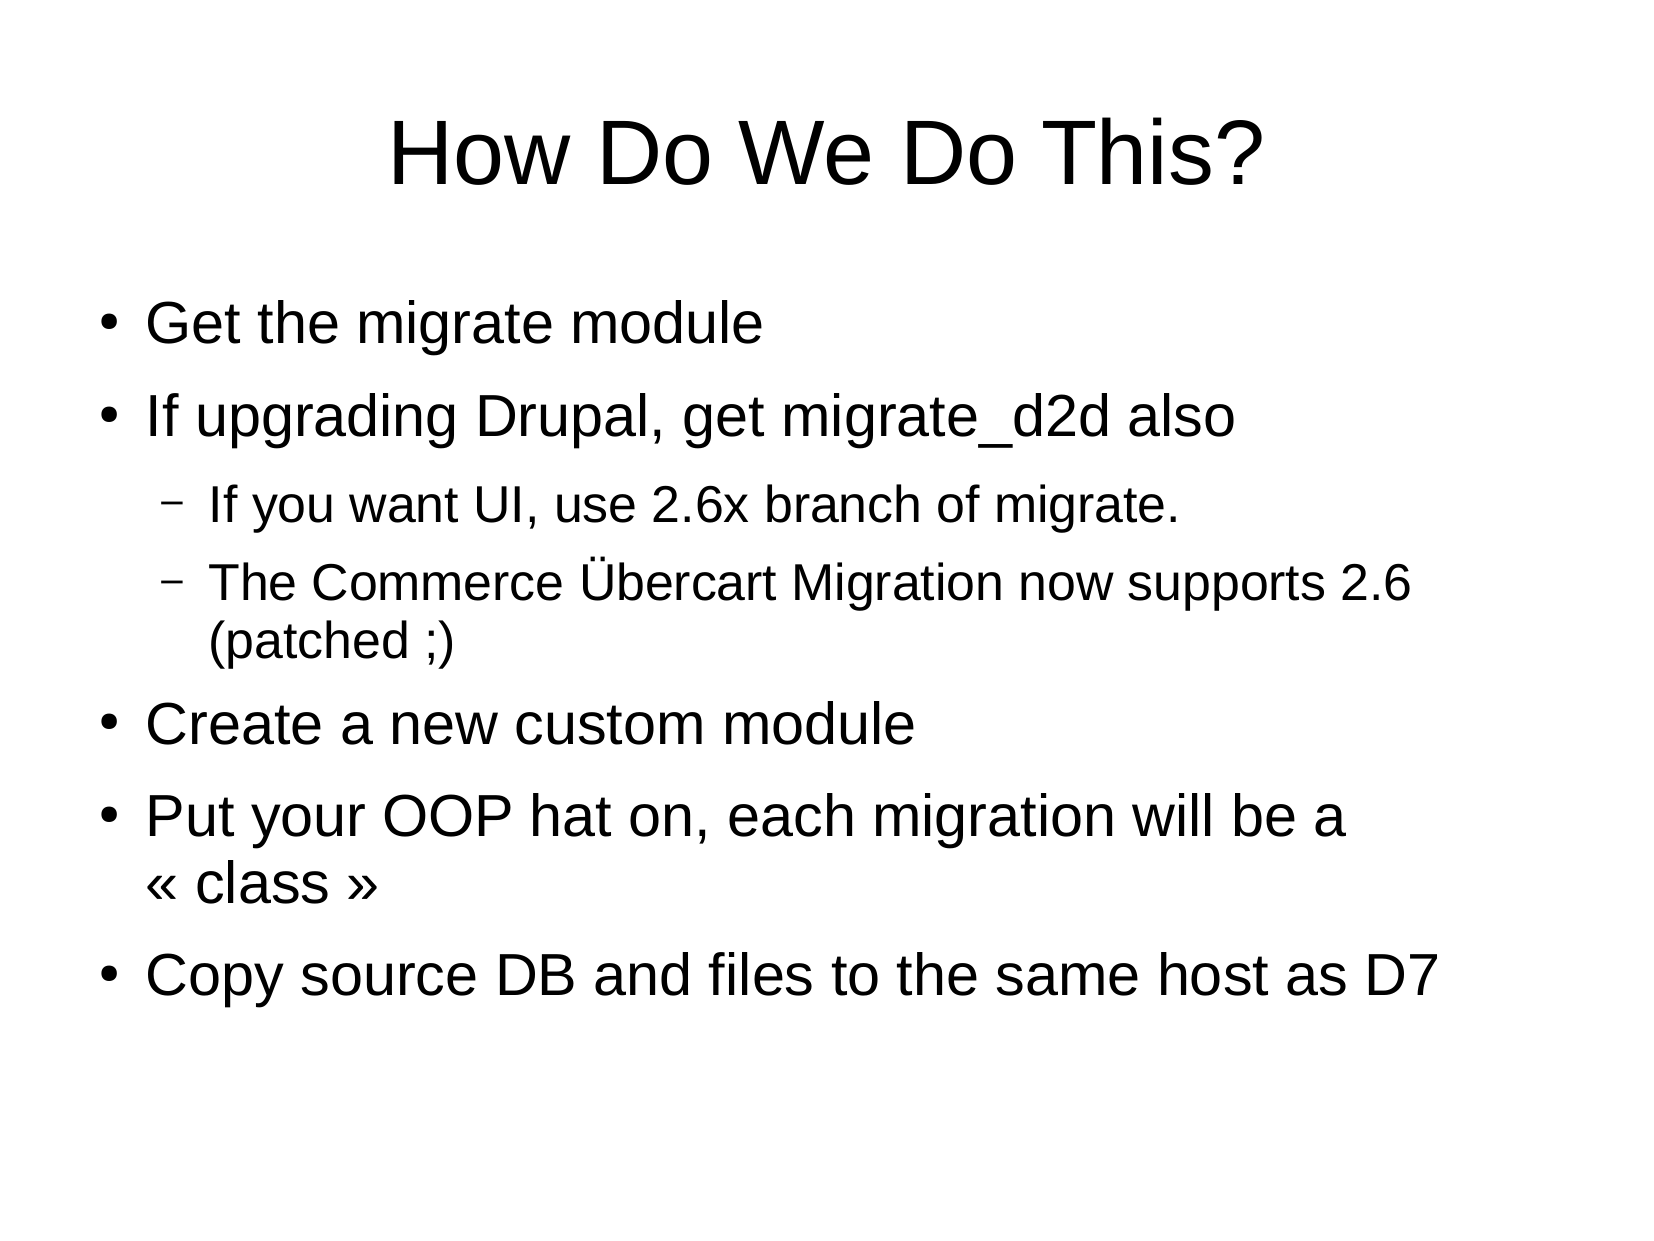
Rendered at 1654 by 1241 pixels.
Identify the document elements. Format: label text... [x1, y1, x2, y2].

title How Do We Do This? [82, 49, 1571, 257]
list Get the migrate module If upgrading Drupal, get migrate_d2d also If you want UI, use 2.6x branch of migrate. The Commerce Übercart Migration now supports 2.6 (patched ;) Create a new custom module Put your OOP hat on, each migration will be a « class » Copy source DB and files to the same host as D7 [82, 290, 1538, 1010]
